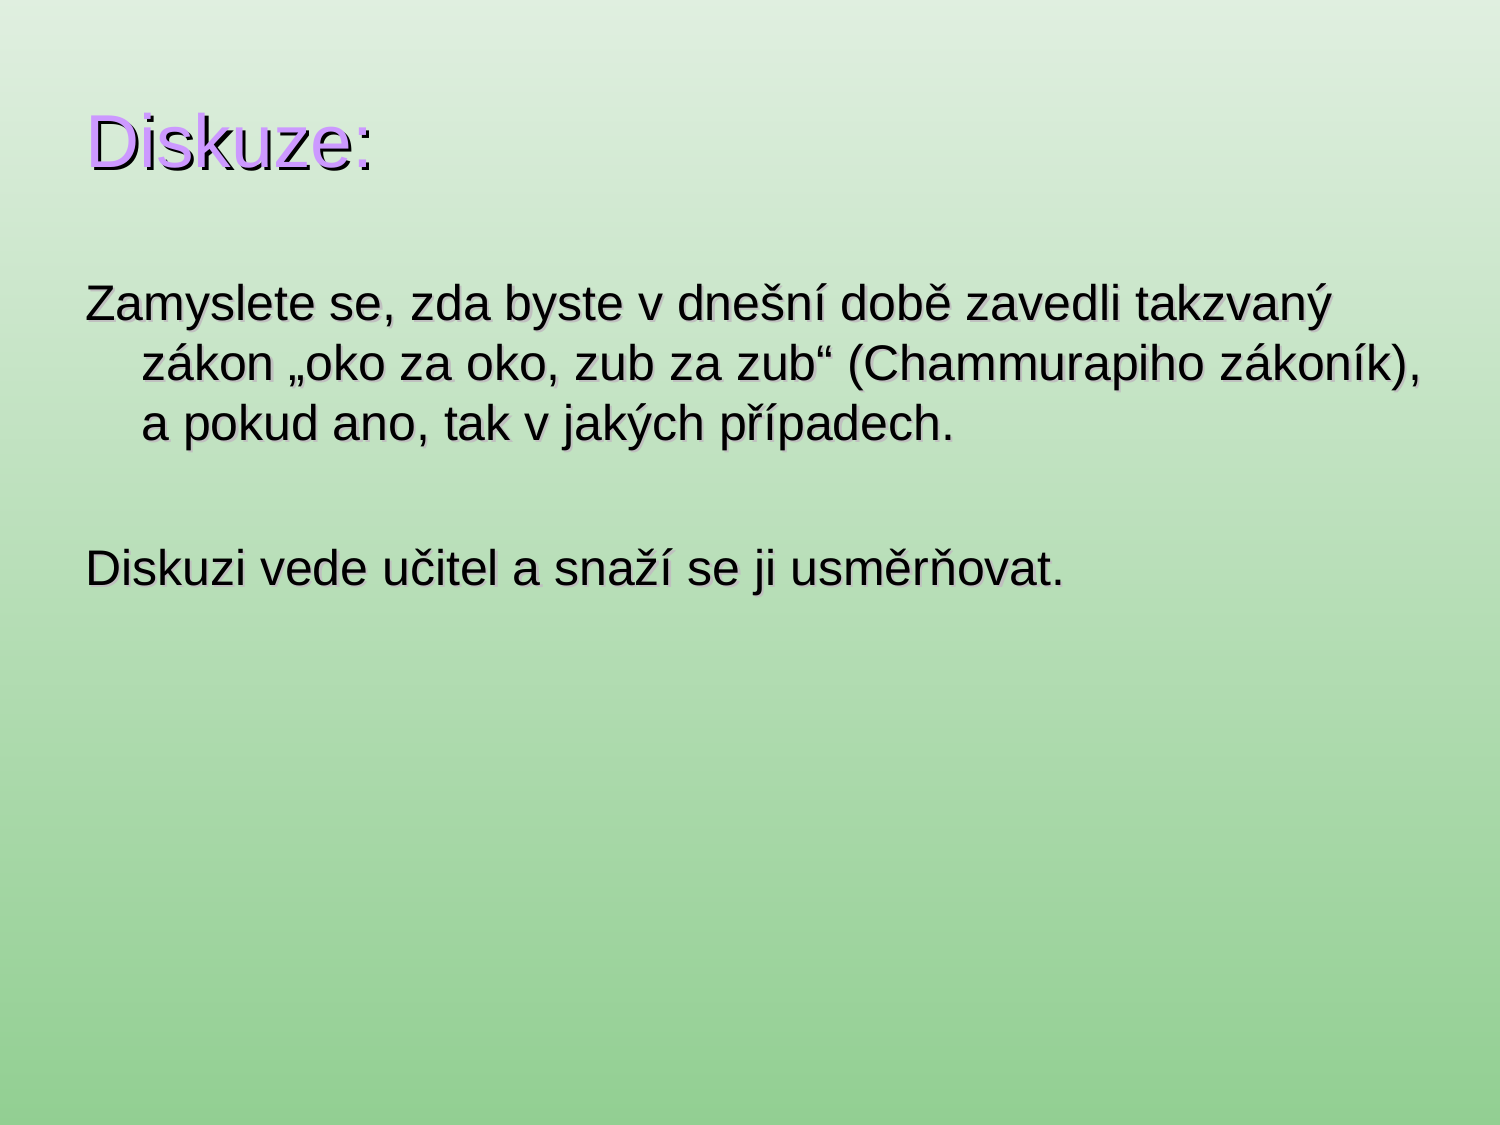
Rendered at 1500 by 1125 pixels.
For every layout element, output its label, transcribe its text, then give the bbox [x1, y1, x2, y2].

list Zamyslete se, zda byste v dnešní době zavedli takzvaný zákon „oko za oko, zub za zub“ (Chammurapiho zákoník), a pokud ano, tak v jakých případech. Diskuzi vede učitel a snaží se ji usměrňovat. [70, 262, 1450, 1001]
title Diskuze: [70, 37, 1450, 238]
